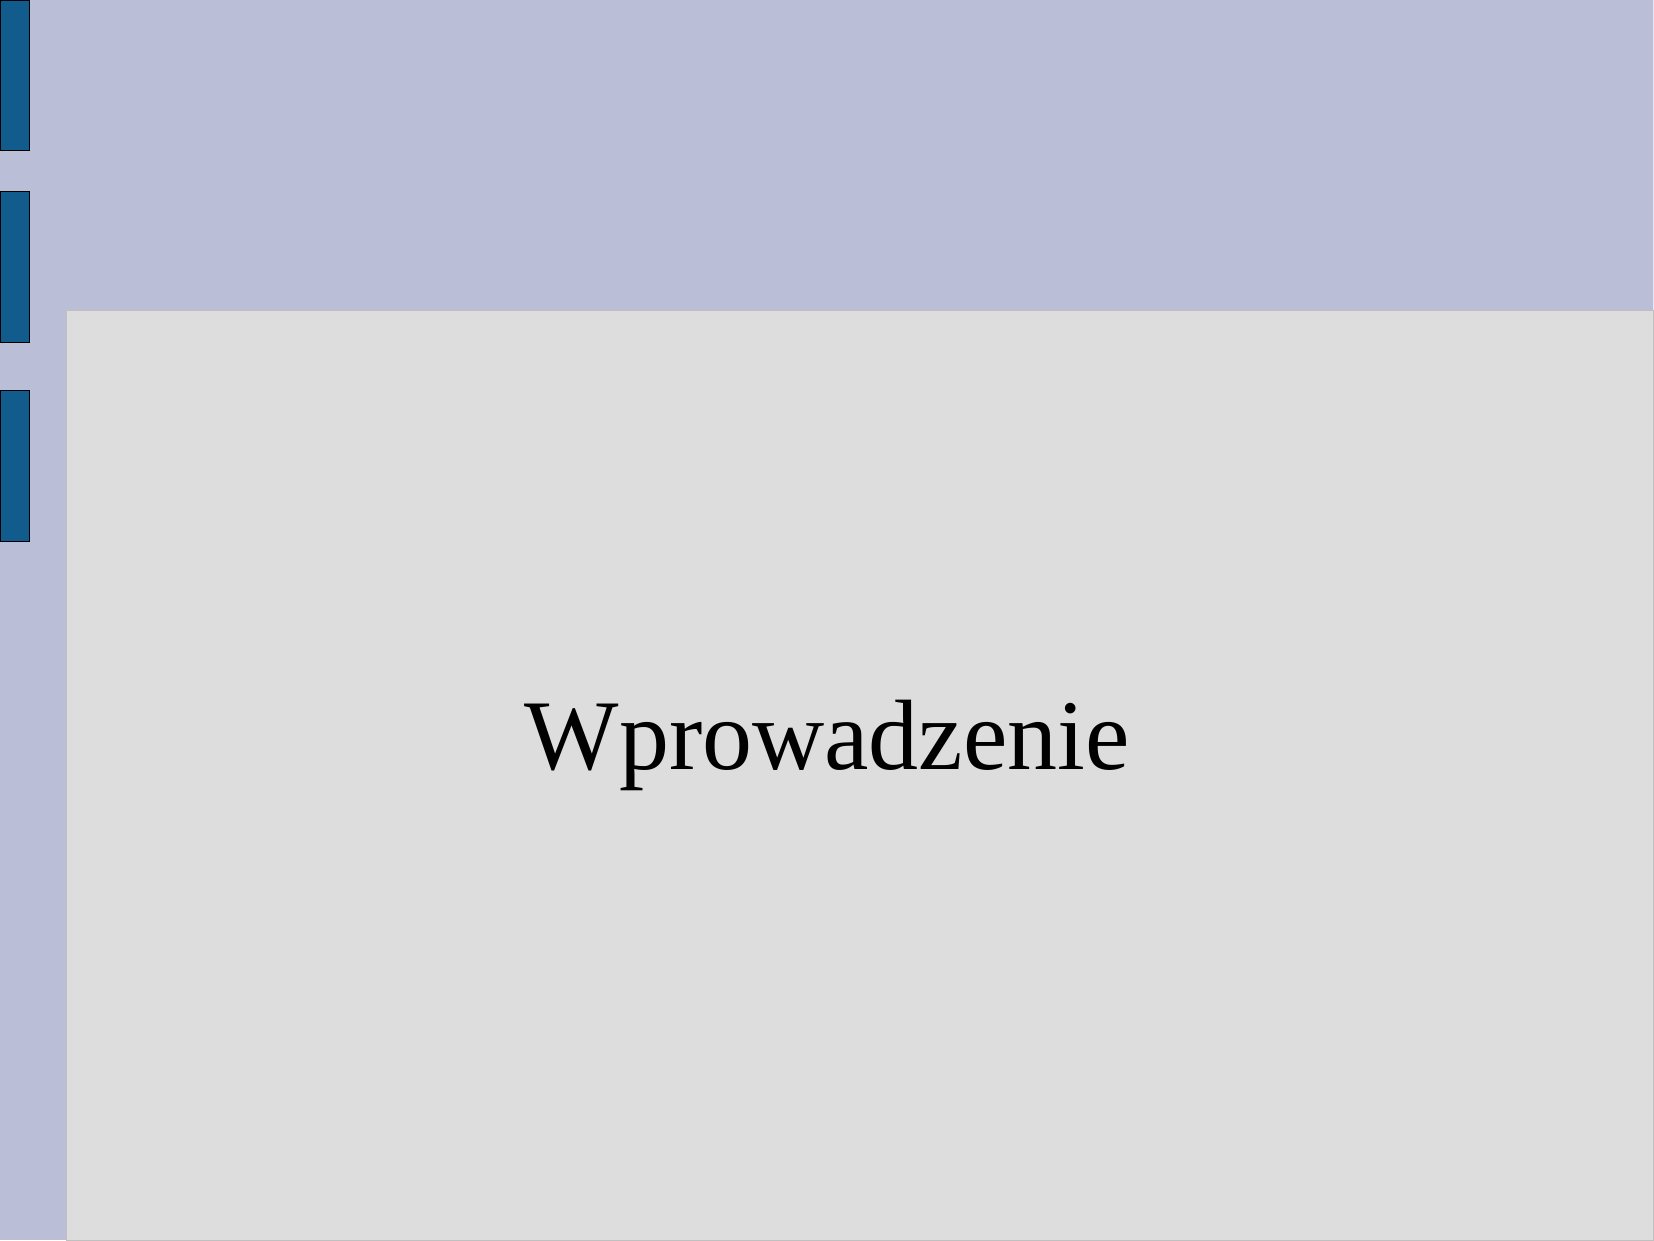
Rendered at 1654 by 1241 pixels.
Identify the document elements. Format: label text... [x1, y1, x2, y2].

subtitle Wprowadzenie [121, 344, 1534, 1127]
